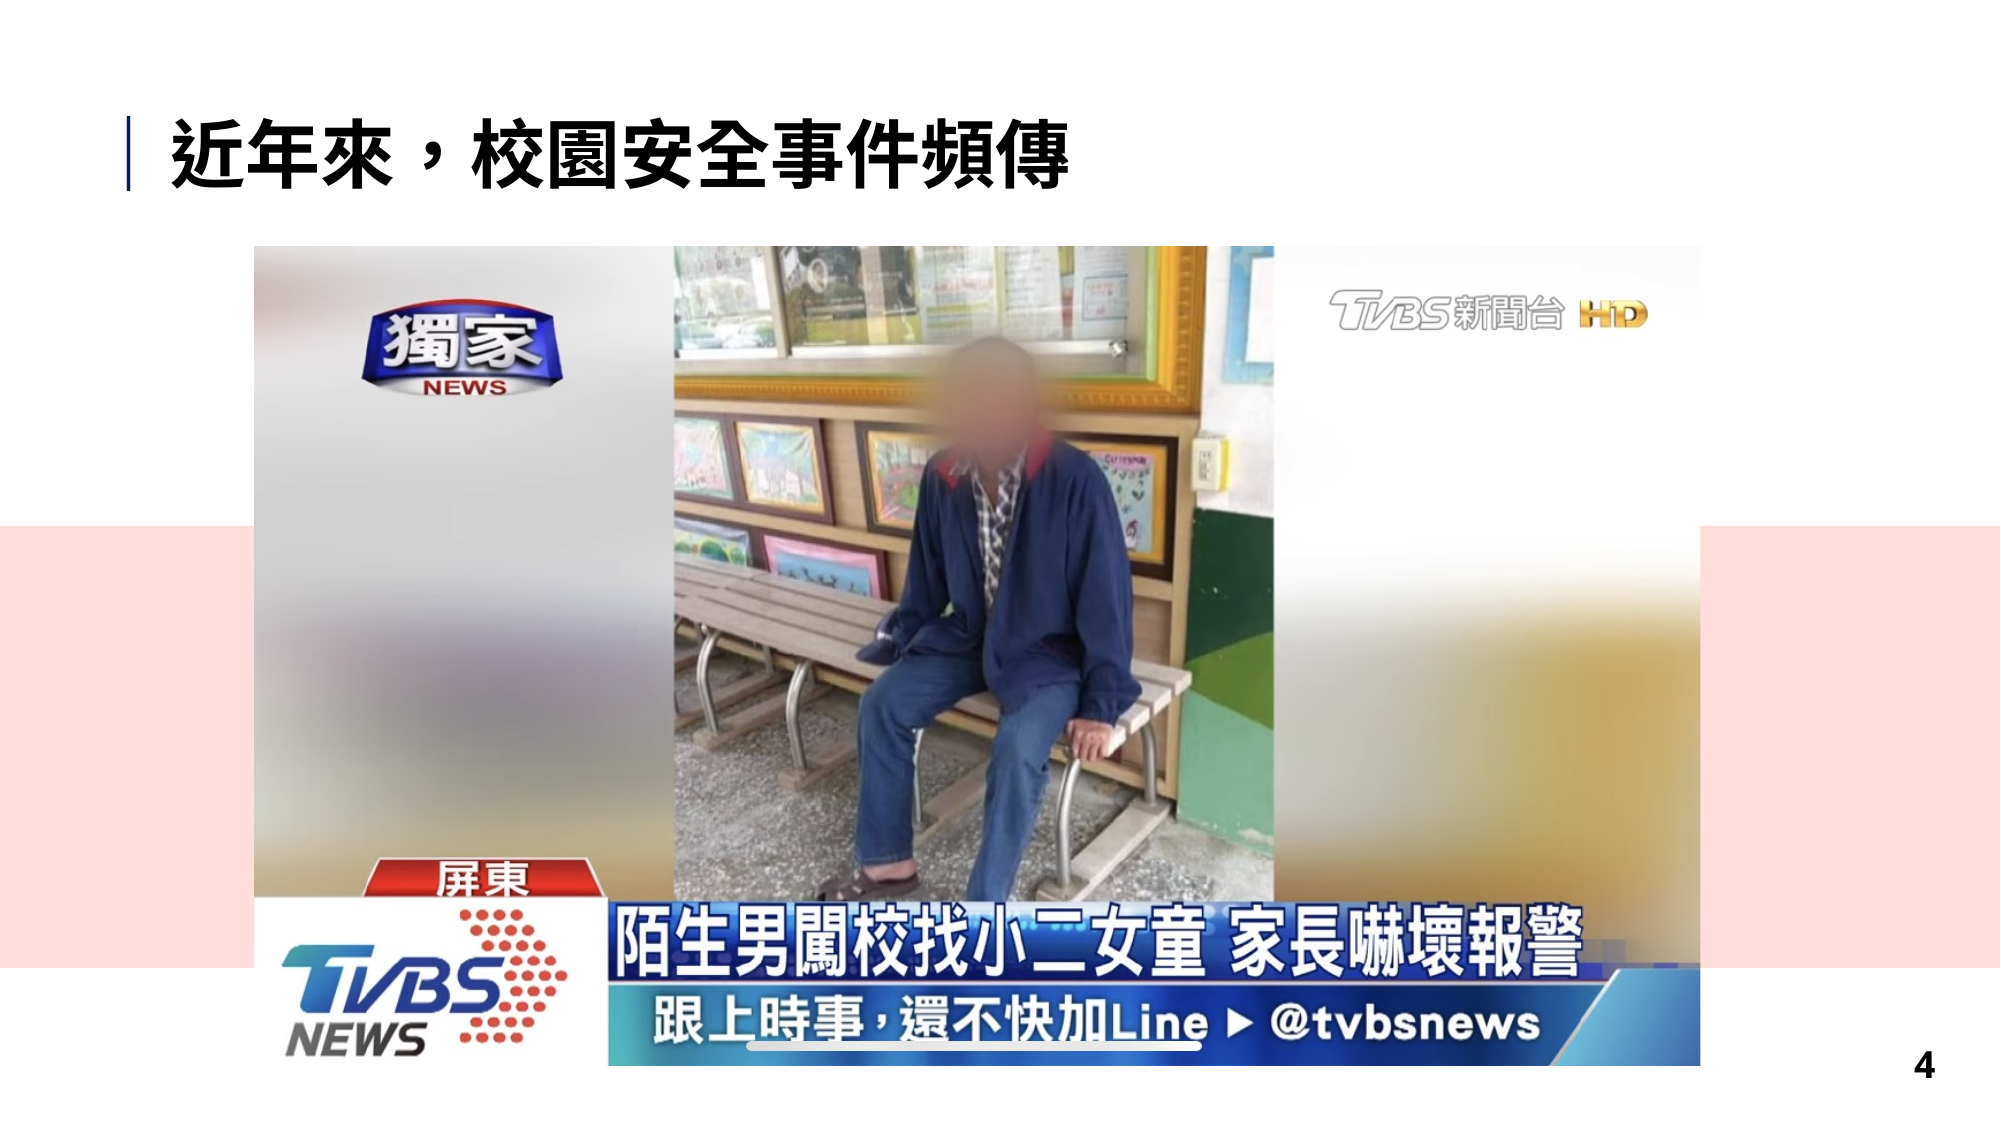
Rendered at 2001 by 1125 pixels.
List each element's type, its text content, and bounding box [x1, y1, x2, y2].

text_box 4 [1899, 1033, 1951, 1094]
text_box [0, 526, 254, 968]
text_box 近年來，校園安全事件頻傳 [183, 100, 1094, 207]
text_box ｜ [76, 100, 183, 207]
text_box [1701, 526, 2000, 968]
picture [254, 246, 1701, 1066]
